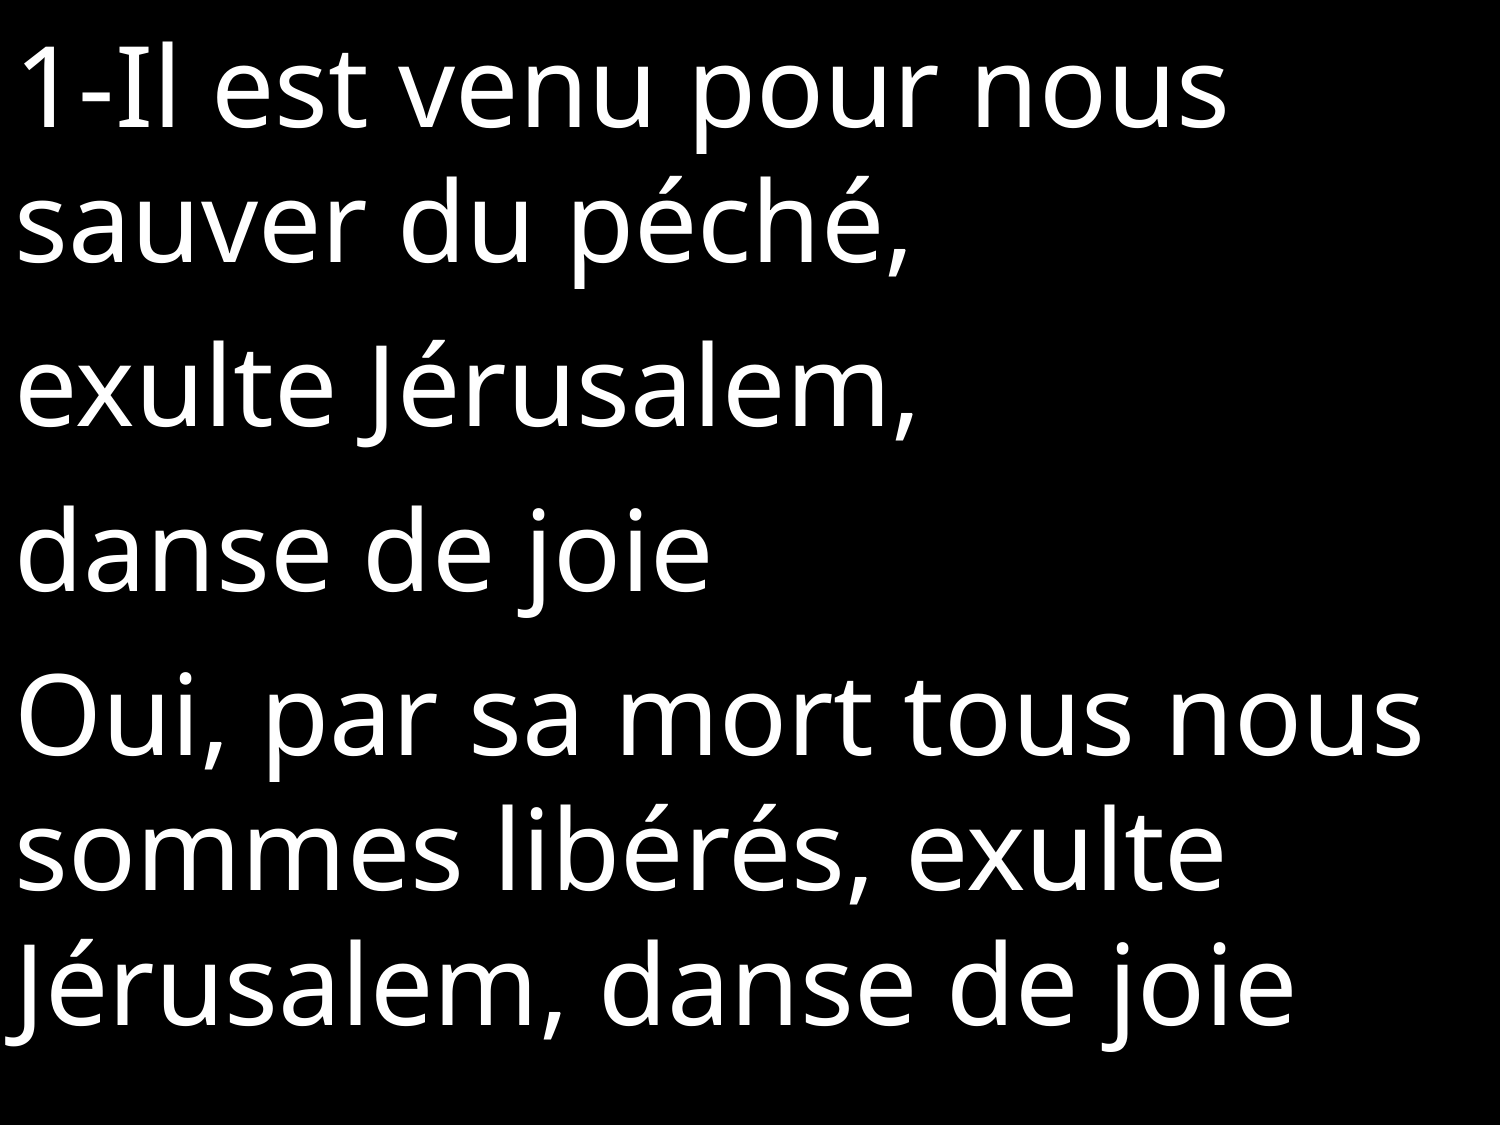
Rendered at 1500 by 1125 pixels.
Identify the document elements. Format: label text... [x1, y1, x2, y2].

list 1-Il est venu pour nous sauver du péché, exulte Jérusalem, danse de joie Oui, par sa mort tous nous sommes libérés, exulte Jérusalem, danse de joie [0, 7, 1500, 1125]
